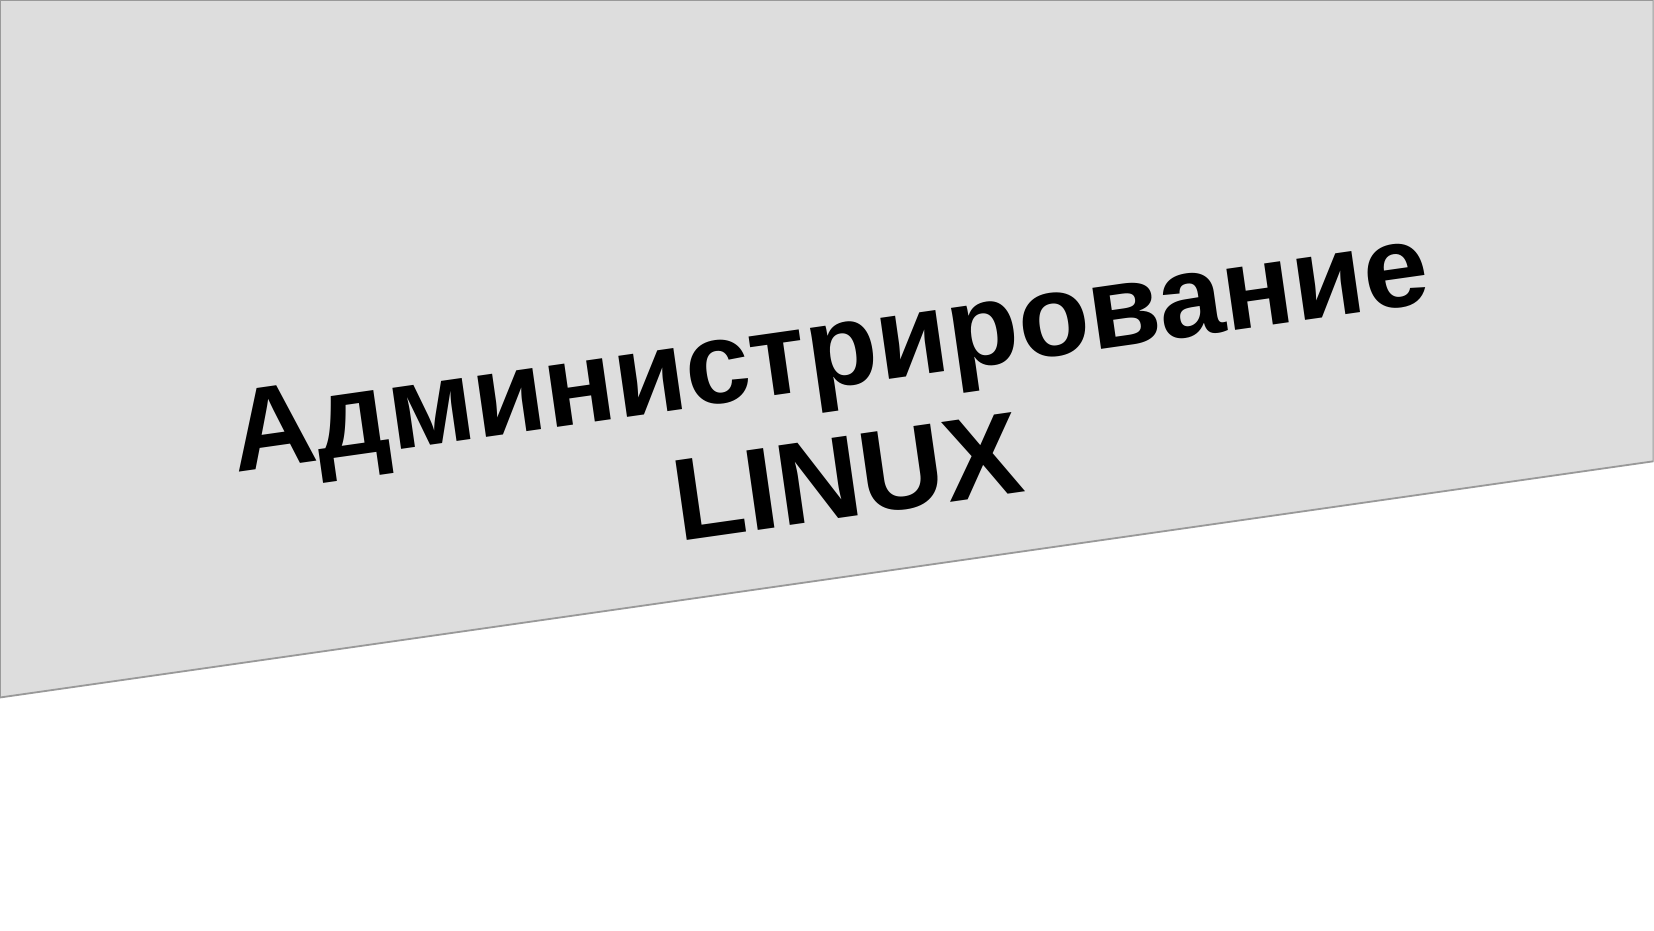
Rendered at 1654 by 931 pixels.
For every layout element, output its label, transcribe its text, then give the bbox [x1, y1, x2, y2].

title Администрирование LINUX [88, 177, 1588, 647]
text_box [100, 478, 1546, 782]
